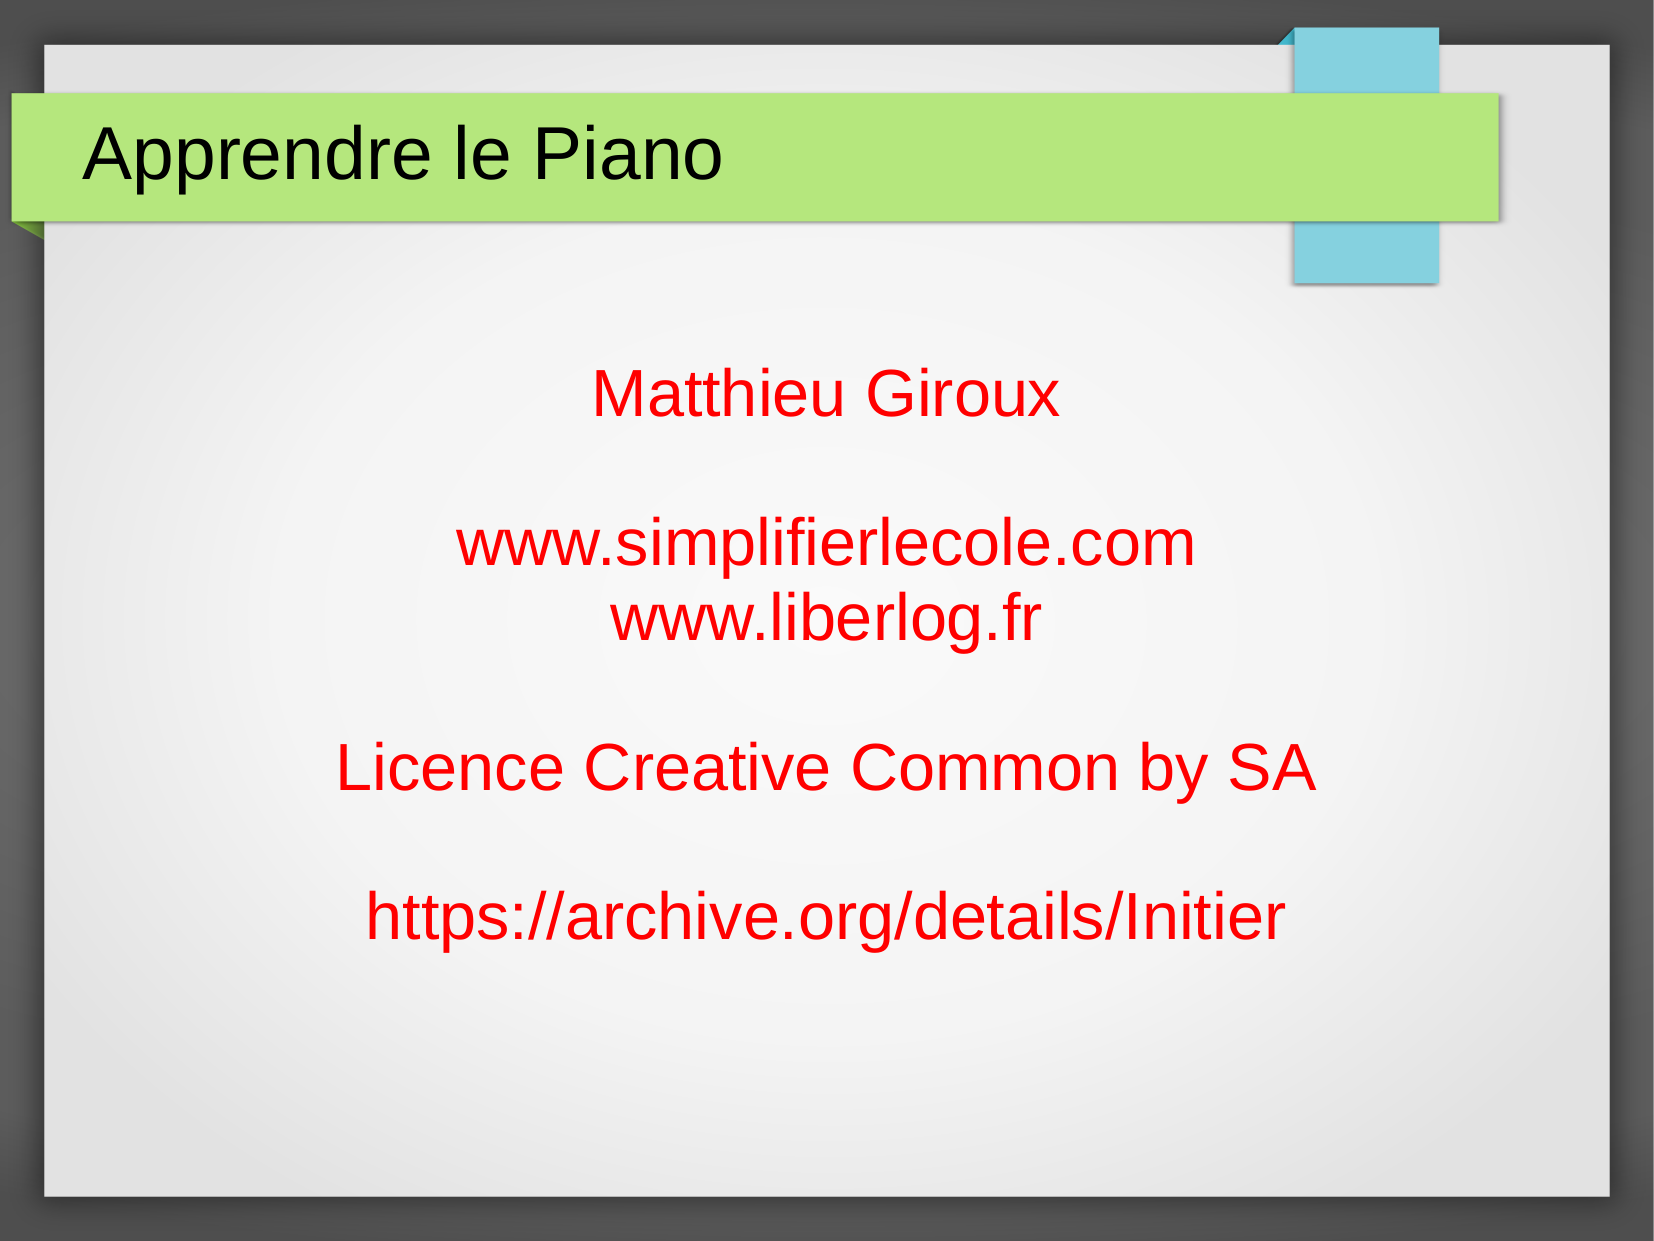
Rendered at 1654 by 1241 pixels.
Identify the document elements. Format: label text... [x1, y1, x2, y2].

picture [0, 0, 1654, 1241]
title Apprendre le Piano [82, 94, 1264, 213]
subtitle Matthieu Giroux www.simplifierlecole.com www.liberlog.fr Licence Creative Common by SA https://archive.org/details/Initier [82, 295, 1571, 1015]
